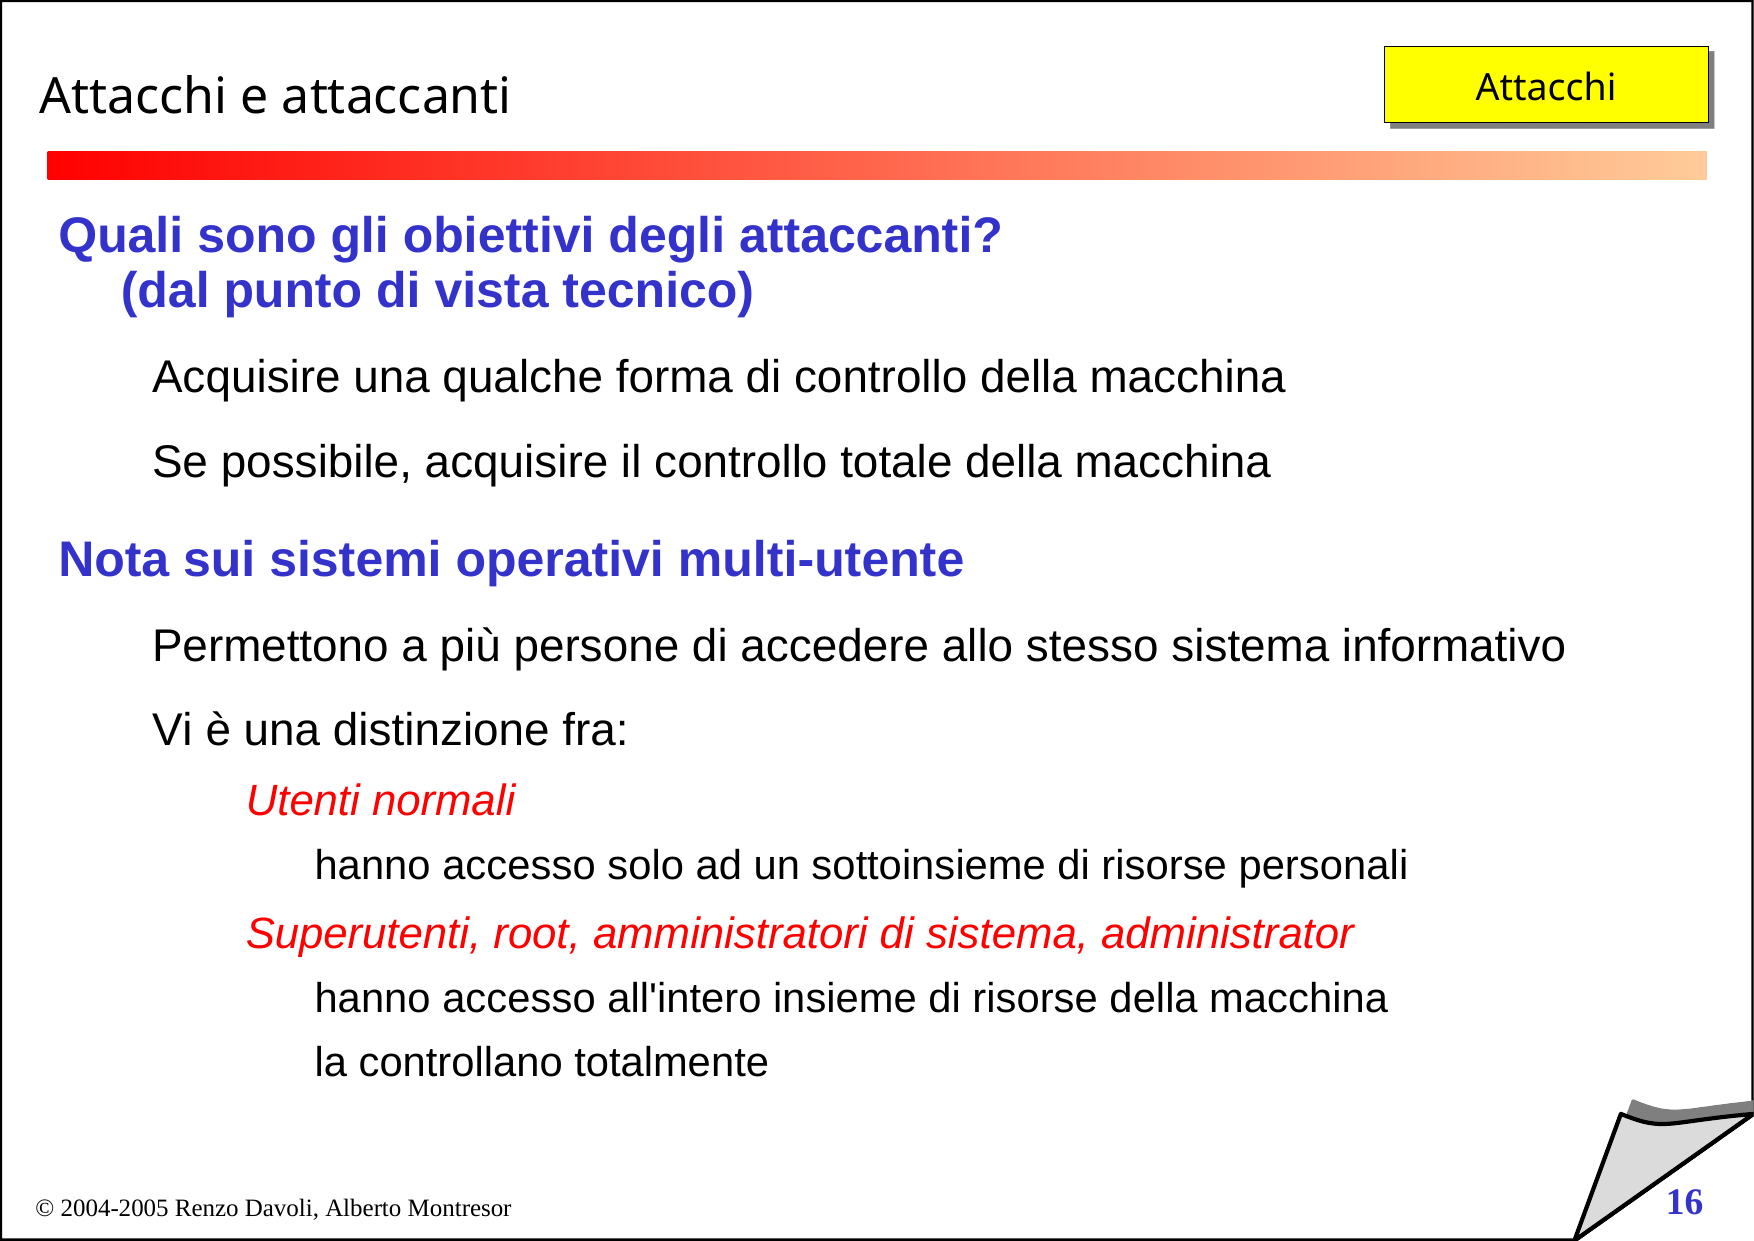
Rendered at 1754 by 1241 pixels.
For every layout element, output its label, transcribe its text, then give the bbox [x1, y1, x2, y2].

text_box Attacchi [1384, 46, 1709, 123]
title Attacchi e attaccanti [40, 49, 1713, 144]
list Quali sono gli obiettivi degli attaccanti? (dal punto di vista tecnico) Acquisire una qualche forma di controllo della macchina Se possibile, acquisire il controllo totale della macchina Nota sui sistemi operativi multi-utente Permettono a più persone di accedere allo stesso sistema informativo Vi è una distinzione fra: Utenti normali hanno accesso solo ad un sottoinsieme di risorse personali Superutenti, root, amministratori di sistema, administrator hanno accesso all'intero insieme di risorse della macchina la controllano totalmente [58, 206, 1695, 1198]
